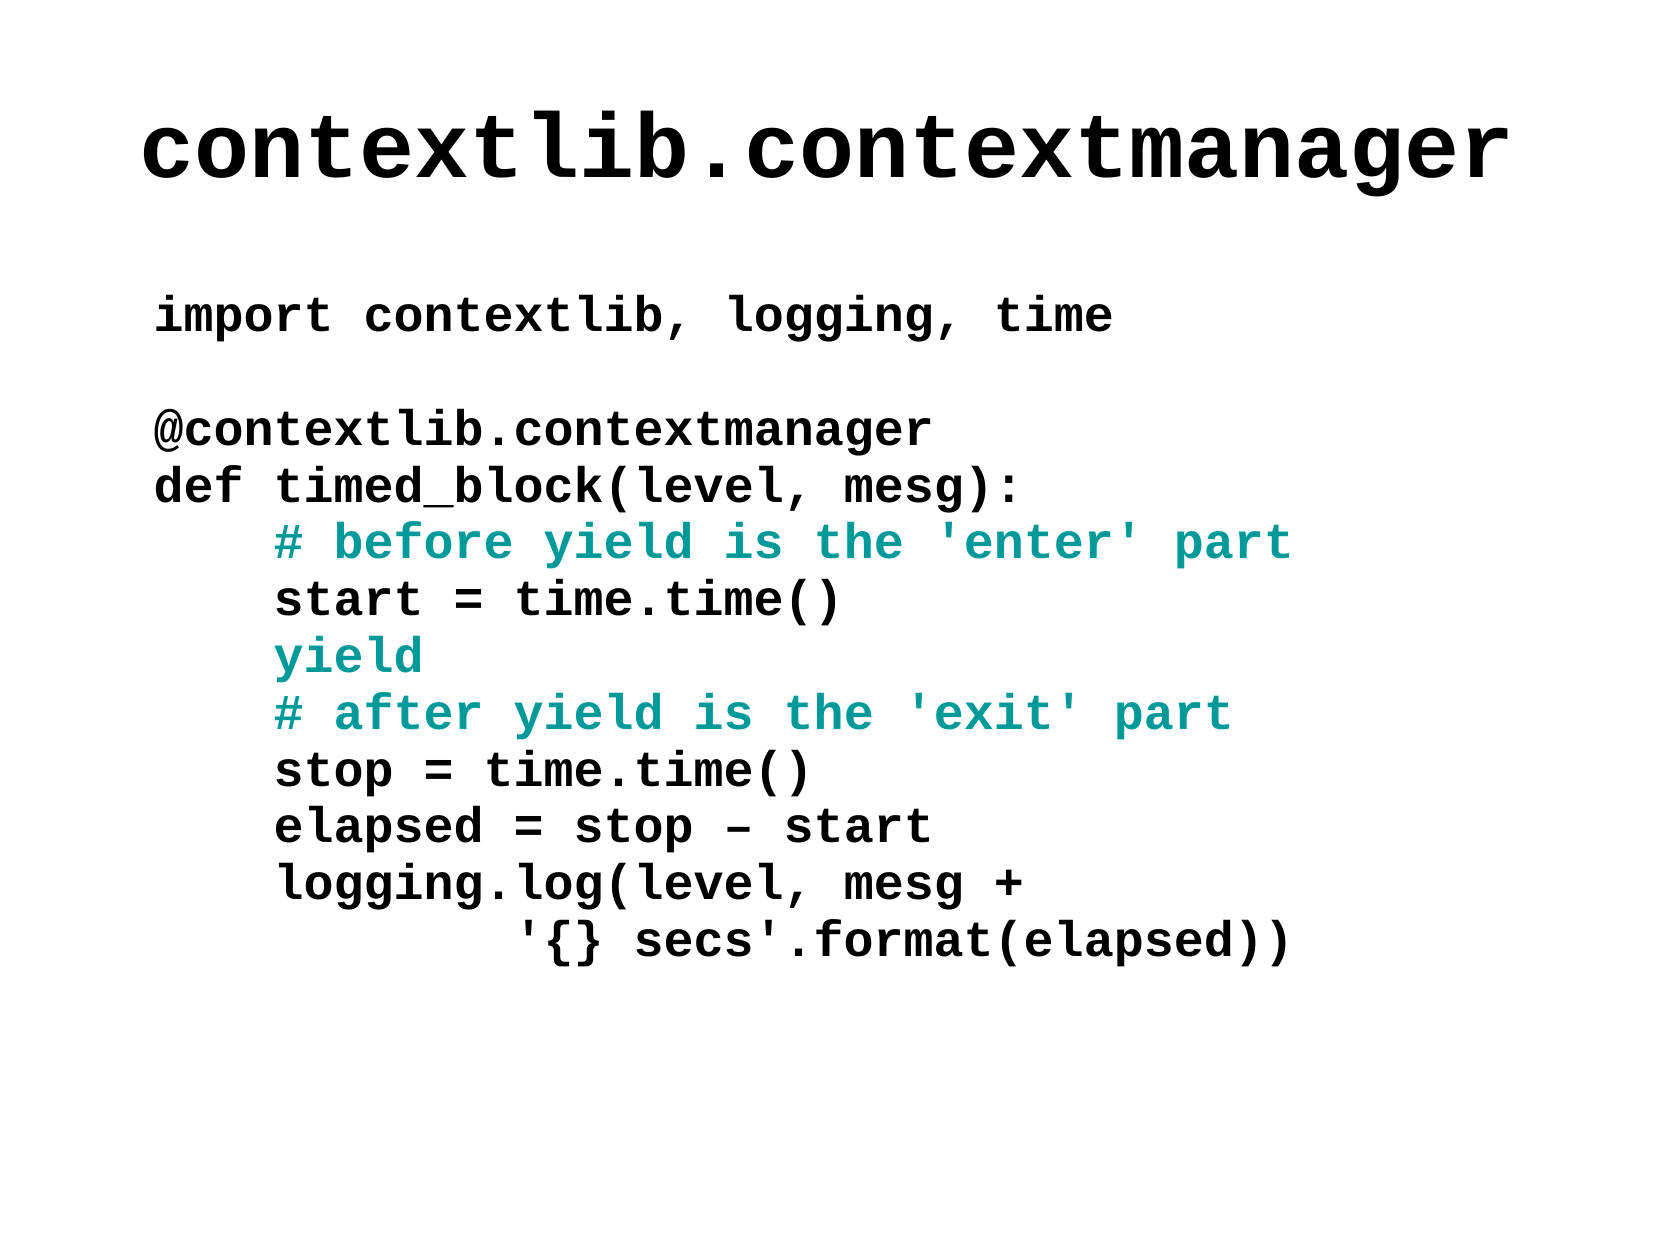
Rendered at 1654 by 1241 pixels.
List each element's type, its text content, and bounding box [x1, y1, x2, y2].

list import contextlib, logging, time @contextlib.contextmanager def timed_block(level, mesg): # before yield is the 'enter' part start = time.time() yield # after yield is the 'exit' part stop = time.time() elapsed = stop – start logging.log(level, mesg + '{} secs'.format(elapsed)) [82, 290, 1571, 1010]
title contextlib.contextmanager [82, 49, 1571, 257]
